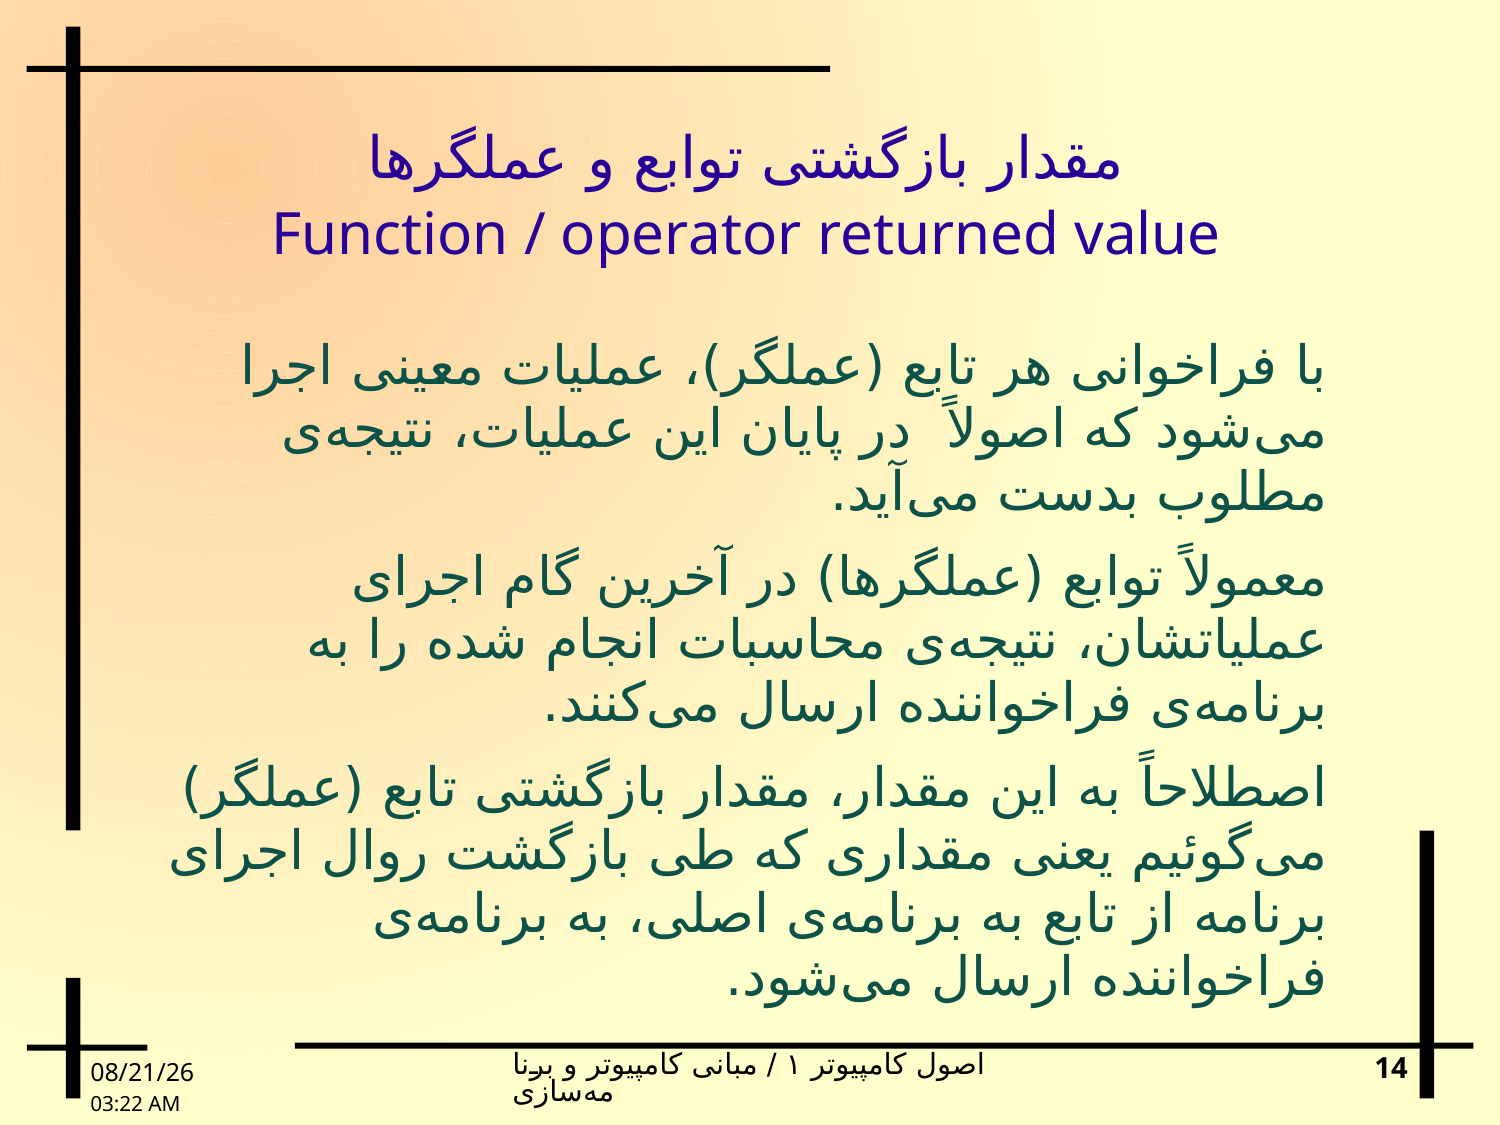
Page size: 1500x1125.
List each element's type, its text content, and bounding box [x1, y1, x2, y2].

list با فراخوانی هر تابع (عملگر)، عملیات معینی اجرا می‌شود که اصولاً در پایان این عملیات، نتیجه‌ی مطلوب بدست می‌آید. معمولاً توابع (عملگرها) در آخرین گام اجرای عملیاتشان، نتیجه‌ی محاسبات انجام شده را به برنامه‌ی فراخواننده ارسال می‌کنند. اصطلاحاً به این مقدار، مقدار بازگشتی تابع (عملگر) می‌گوئیم یعنی مقداری که طی بازگشت روال اجرای برنامه از تابع به برنامه‌ی اصلی، به برنامه‌ی فراخواننده ارسال می‌شود. [119, 334, 1381, 972]
title مقدار بازگشتی توابع و عملگرها Function / operator returned value [131, 102, 1361, 294]
